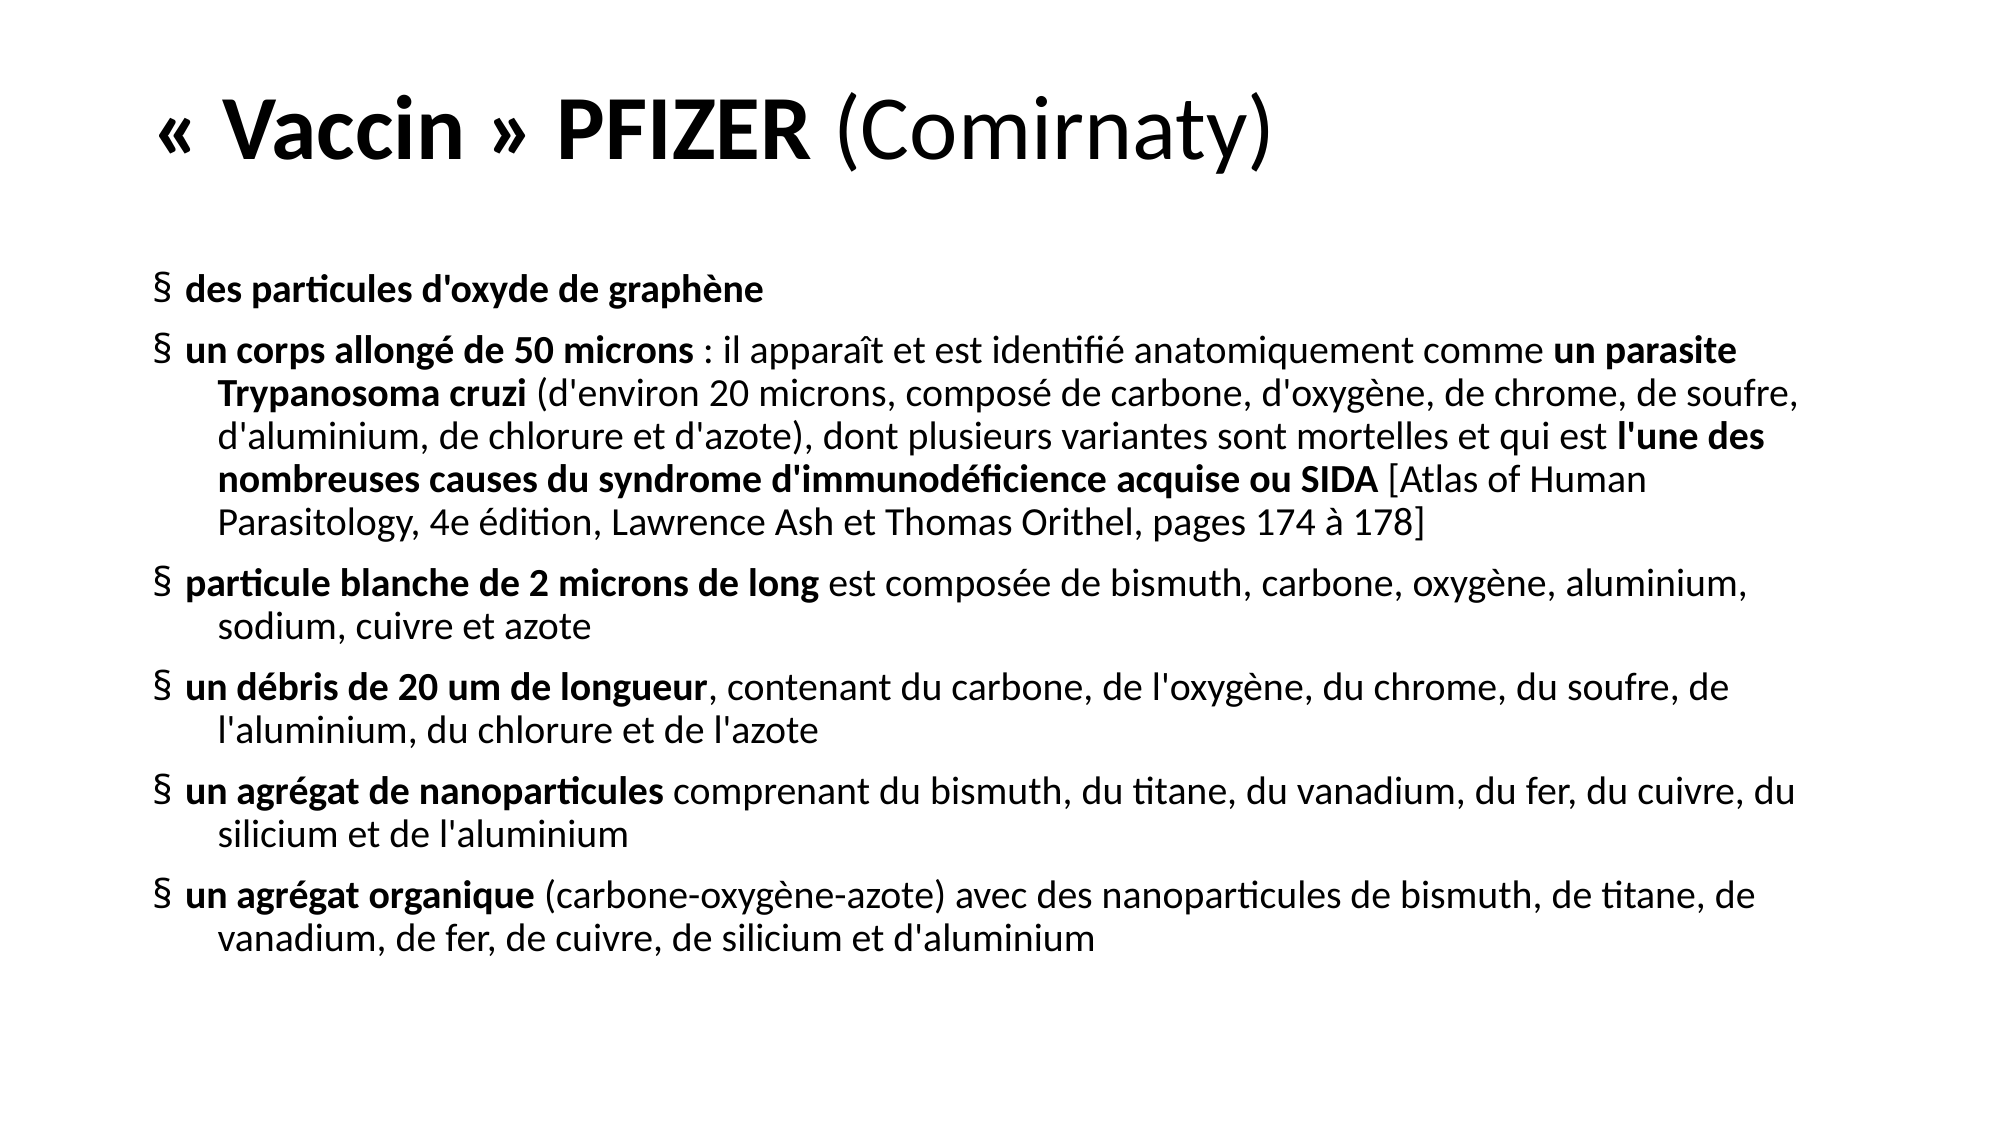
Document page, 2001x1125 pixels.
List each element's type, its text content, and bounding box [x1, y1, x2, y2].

title « Vaccin » PFIZER (Comirnaty) [137, 21, 1863, 239]
list des particules d'oxyde de graphène un corps allongé de 50 microns : il apparaît et est identifié anatomiquement comme un parasite Trypanosoma cruzi (d'environ 20 microns, composé de carbone, d'oxygène, de chrome, de soufre, d'aluminium, de chlorure et d'azote), dont plusieurs variantes sont mortelles et qui est l'une des nombreuses causes du syndrome d'immunodéficience acquise ou SIDA [Atlas of Human Parasitology, 4e édition, Lawrence Ash et Thomas Orithel, pages 174 à 178] particule blanche de 2 microns de long est composée de bismuth, carbone, oxygène, aluminium, sodium, cuivre et azote un débris de 20 um de longueur, contenant du carbone, de l'oxygène, du chrome, du soufre, de l'aluminium, du chlorure et de l'azote un agrégat de nanoparticules comprenant du bismuth, du titane, du vanadium, du fer, du cuivre, du silicium et de l'aluminium un agrégat organique (carbone-oxygène-azote) avec des nanoparticules de bismuth, de titane, de vanadium, de fer, de cuivre, de silicium et d'aluminium [137, 260, 1863, 975]
